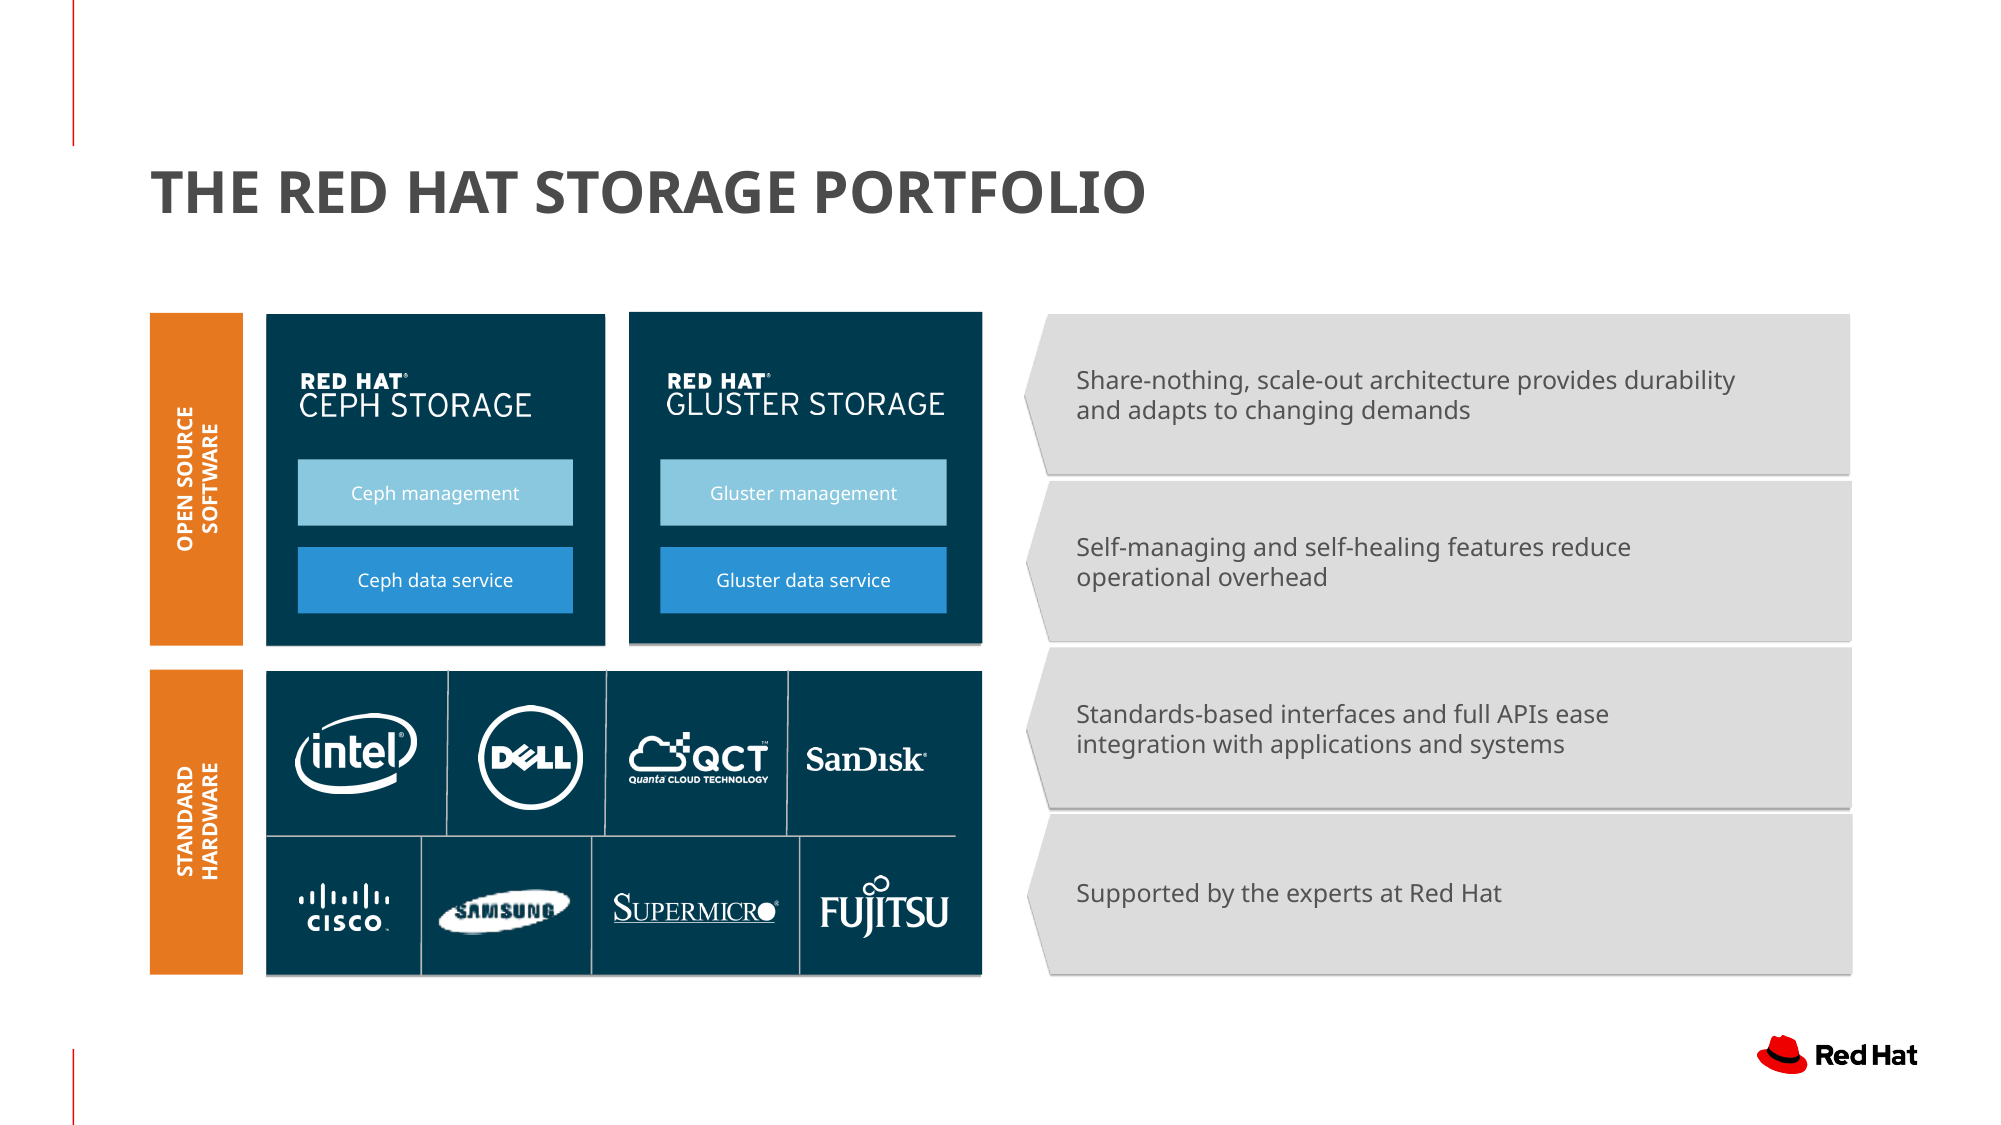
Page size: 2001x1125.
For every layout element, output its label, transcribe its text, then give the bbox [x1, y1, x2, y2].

picture [389, 733, 394, 766]
picture [365, 916, 381, 930]
picture [823, 898, 838, 926]
picture [429, 393, 447, 416]
picture [301, 393, 316, 416]
picture [630, 736, 686, 771]
picture [302, 374, 314, 388]
picture [717, 777, 737, 782]
picture [758, 903, 775, 920]
picture [326, 743, 345, 767]
picture [653, 903, 658, 920]
picture [615, 897, 631, 919]
picture [670, 777, 678, 783]
text_box [1024, 314, 1052, 475]
picture [668, 393, 682, 414]
picture [342, 394, 357, 416]
picture [314, 743, 319, 767]
picture [907, 897, 924, 927]
text_box [1760, 647, 1852, 808]
text_box OPEN SOURCE SOFTWARE [149, 312, 243, 646]
picture [410, 394, 425, 416]
picture [1757, 1035, 1918, 1074]
picture [707, 393, 721, 414]
picture [841, 898, 862, 927]
picture [705, 777, 717, 783]
picture [639, 777, 652, 783]
picture [323, 714, 416, 767]
picture [909, 394, 924, 414]
picture [869, 393, 884, 414]
picture [745, 393, 759, 414]
text_box [593, 837, 798, 975]
picture [677, 740, 689, 752]
text_box Self-managing and self-healing features reduce operational overhead [1052, 478, 1751, 646]
picture [684, 374, 695, 388]
text_box Supported by the experts at Red Hat [1052, 828, 1751, 956]
picture [474, 394, 490, 416]
text_box [266, 837, 420, 975]
picture [865, 898, 872, 937]
picture [439, 890, 570, 934]
picture [808, 748, 823, 770]
picture [362, 394, 378, 416]
text_box [1026, 480, 1052, 641]
picture [927, 898, 947, 927]
picture [335, 916, 345, 930]
text_box Gluster management [660, 459, 947, 526]
title THE RED HAT STORAGE PORTFOLIO [150, 0, 1851, 225]
picture [904, 748, 922, 770]
picture [375, 374, 388, 388]
picture [723, 746, 743, 771]
picture [739, 374, 751, 388]
text_box [788, 671, 983, 975]
picture [846, 393, 864, 414]
text_box Share-nothing, scale-out architecture provides durability and adapts to changing demands [1052, 314, 1807, 475]
picture [700, 903, 709, 920]
text_box Ceph management [297, 459, 573, 526]
picture [517, 394, 530, 416]
picture [699, 374, 711, 388]
picture [318, 374, 329, 388]
picture [931, 393, 943, 414]
picture [878, 898, 882, 926]
text_box [1026, 647, 1052, 808]
picture [308, 916, 319, 930]
picture [765, 393, 777, 414]
picture [890, 754, 902, 770]
picture [689, 393, 702, 414]
picture [453, 394, 469, 416]
picture [887, 898, 906, 926]
picture [322, 394, 336, 416]
text_box Ceph data service [297, 547, 573, 614]
picture [889, 393, 904, 414]
text_box [1751, 480, 1852, 641]
picture [363, 743, 384, 768]
picture [843, 754, 851, 770]
text_box [1807, 314, 1851, 475]
picture [748, 742, 767, 771]
picture [390, 374, 401, 388]
picture [852, 754, 859, 770]
picture [727, 393, 741, 414]
text_box Standards-based interfaces and full APIs ease integration with applications and systems [1052, 647, 1760, 810]
picture [296, 739, 396, 793]
picture [669, 374, 680, 388]
text_box [606, 671, 787, 835]
picture [826, 754, 840, 770]
picture [753, 777, 761, 783]
text_box [266, 314, 606, 646]
picture [722, 374, 735, 388]
picture [828, 393, 843, 414]
picture [479, 706, 582, 809]
picture [811, 394, 824, 414]
text_box [423, 837, 590, 975]
picture [753, 374, 764, 388]
text_box [266, 671, 447, 835]
picture [783, 393, 798, 414]
picture [393, 393, 406, 416]
text_box [448, 671, 605, 835]
text_box STANDARD HARDWARE [149, 669, 243, 975]
picture [879, 754, 885, 770]
text_box [1027, 814, 1853, 975]
picture [860, 748, 876, 770]
picture [349, 916, 360, 930]
text_box [629, 311, 983, 644]
picture [358, 374, 370, 388]
picture [333, 374, 346, 388]
picture [693, 746, 718, 771]
text_box Gluster data service [660, 547, 947, 614]
picture [495, 393, 512, 416]
picture [863, 876, 889, 895]
picture [350, 736, 361, 767]
